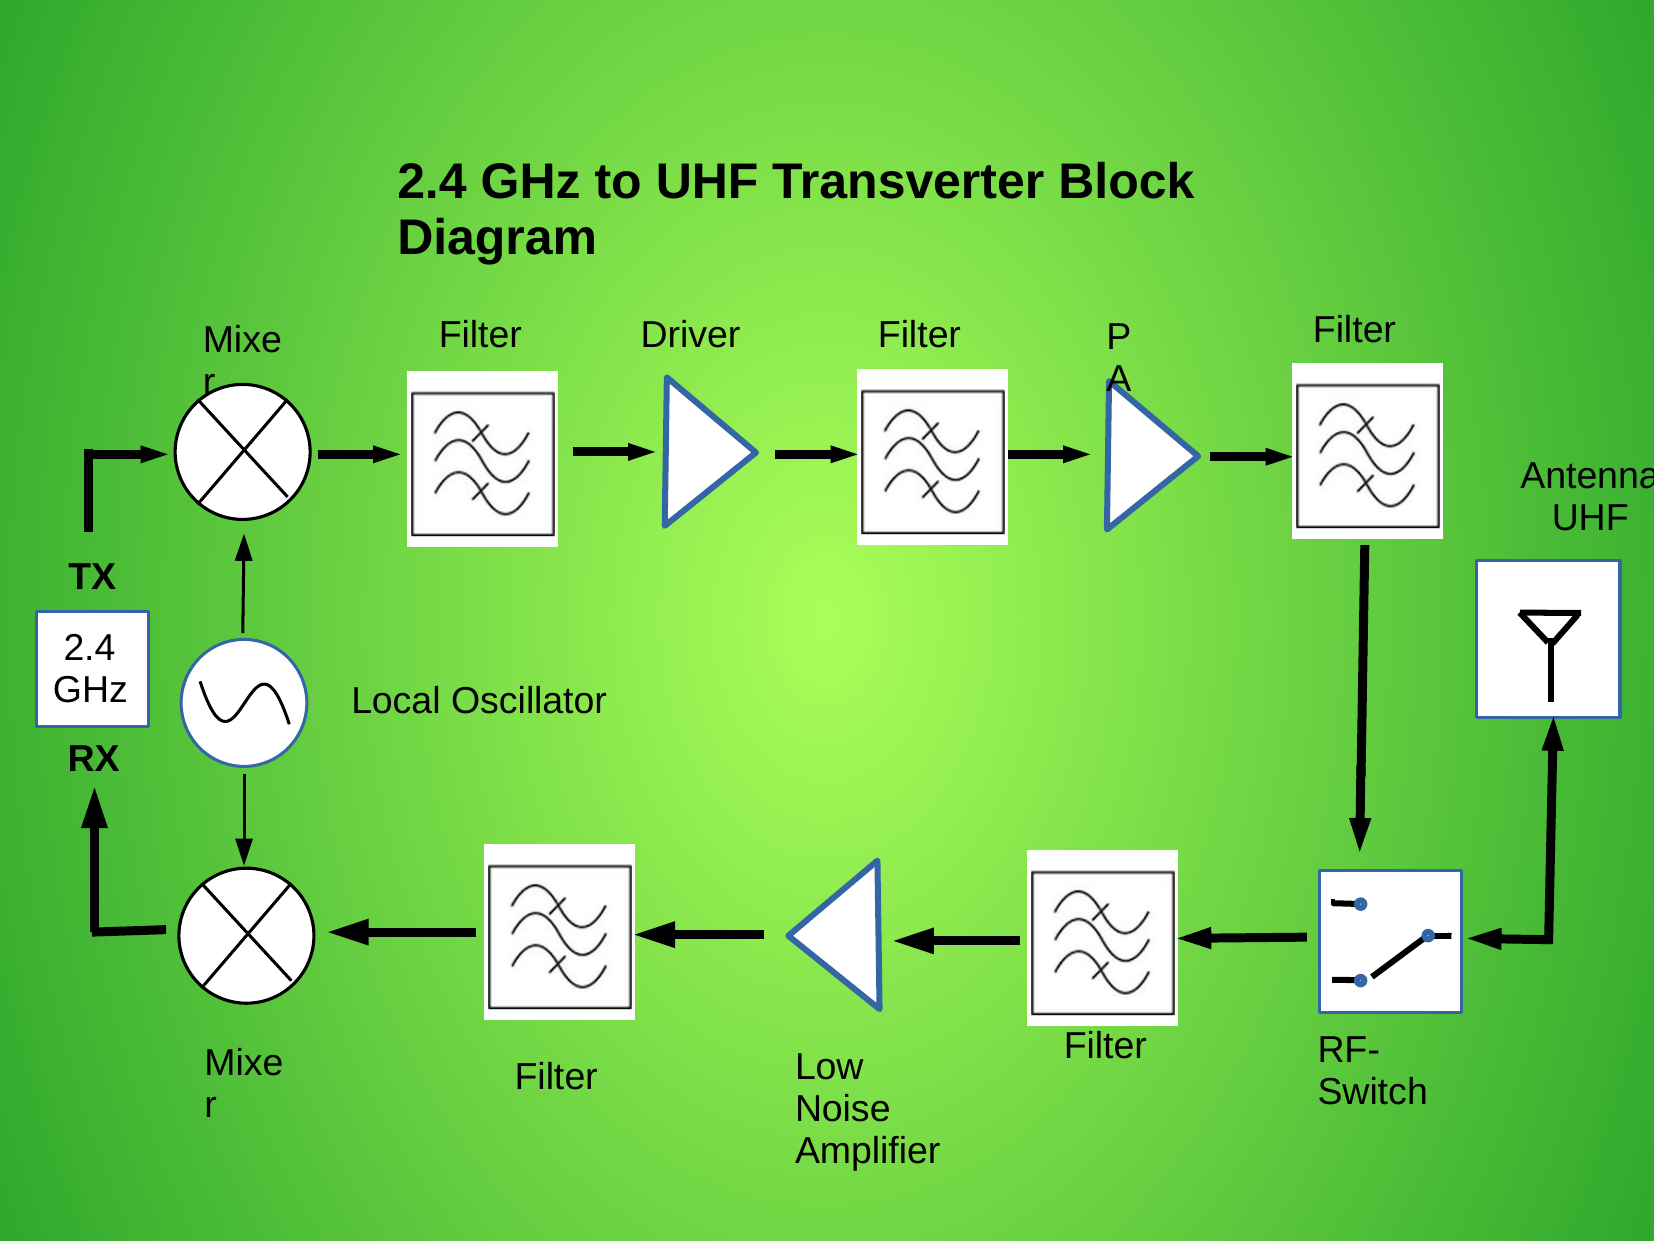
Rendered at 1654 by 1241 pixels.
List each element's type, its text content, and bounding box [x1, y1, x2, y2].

text_box 2.4 GHz to UHF Transverter Block Diagram [377, 141, 1428, 222]
text_box [178, 885, 245, 986]
text_box [1476, 560, 1621, 718]
picture [484, 844, 635, 1020]
text_box [200, 402, 311, 520]
text_box [204, 885, 314, 1004]
text_box RF-Switch [1298, 1016, 1509, 1083]
text_box [175, 402, 241, 502]
text_box [1319, 870, 1462, 1013]
text_box [1106, 384, 1199, 530]
text_box [788, 860, 880, 1010]
picture [857, 369, 1008, 545]
picture [1027, 850, 1178, 1026]
text_box Mixer [186, 309, 311, 370]
text_box TX [50, 545, 135, 611]
picture [1292, 363, 1443, 539]
text_box Filter [861, 304, 978, 365]
text_box Filter [495, 1044, 618, 1111]
text_box Local Oscillator [332, 668, 627, 760]
text_box [36, 723, 149, 727]
picture [407, 371, 558, 547]
text_box 2.4 GHz [33, 614, 157, 723]
text_box PA [1090, 306, 1170, 367]
text_box [181, 639, 307, 767]
text_box Filter [422, 304, 539, 365]
text_box Antenna UHF [1501, 442, 1654, 572]
text_box Low Noise Amplifier [775, 1033, 989, 1142]
text_box [664, 377, 756, 526]
text_box [200, 384, 285, 446]
text_box Filter [1044, 1012, 1167, 1079]
text_box Filter [1296, 299, 1413, 359]
text_box RX [48, 727, 143, 792]
text_box Mixer [185, 1029, 315, 1096]
text_box [204, 868, 289, 930]
text_box Driver [624, 304, 757, 365]
